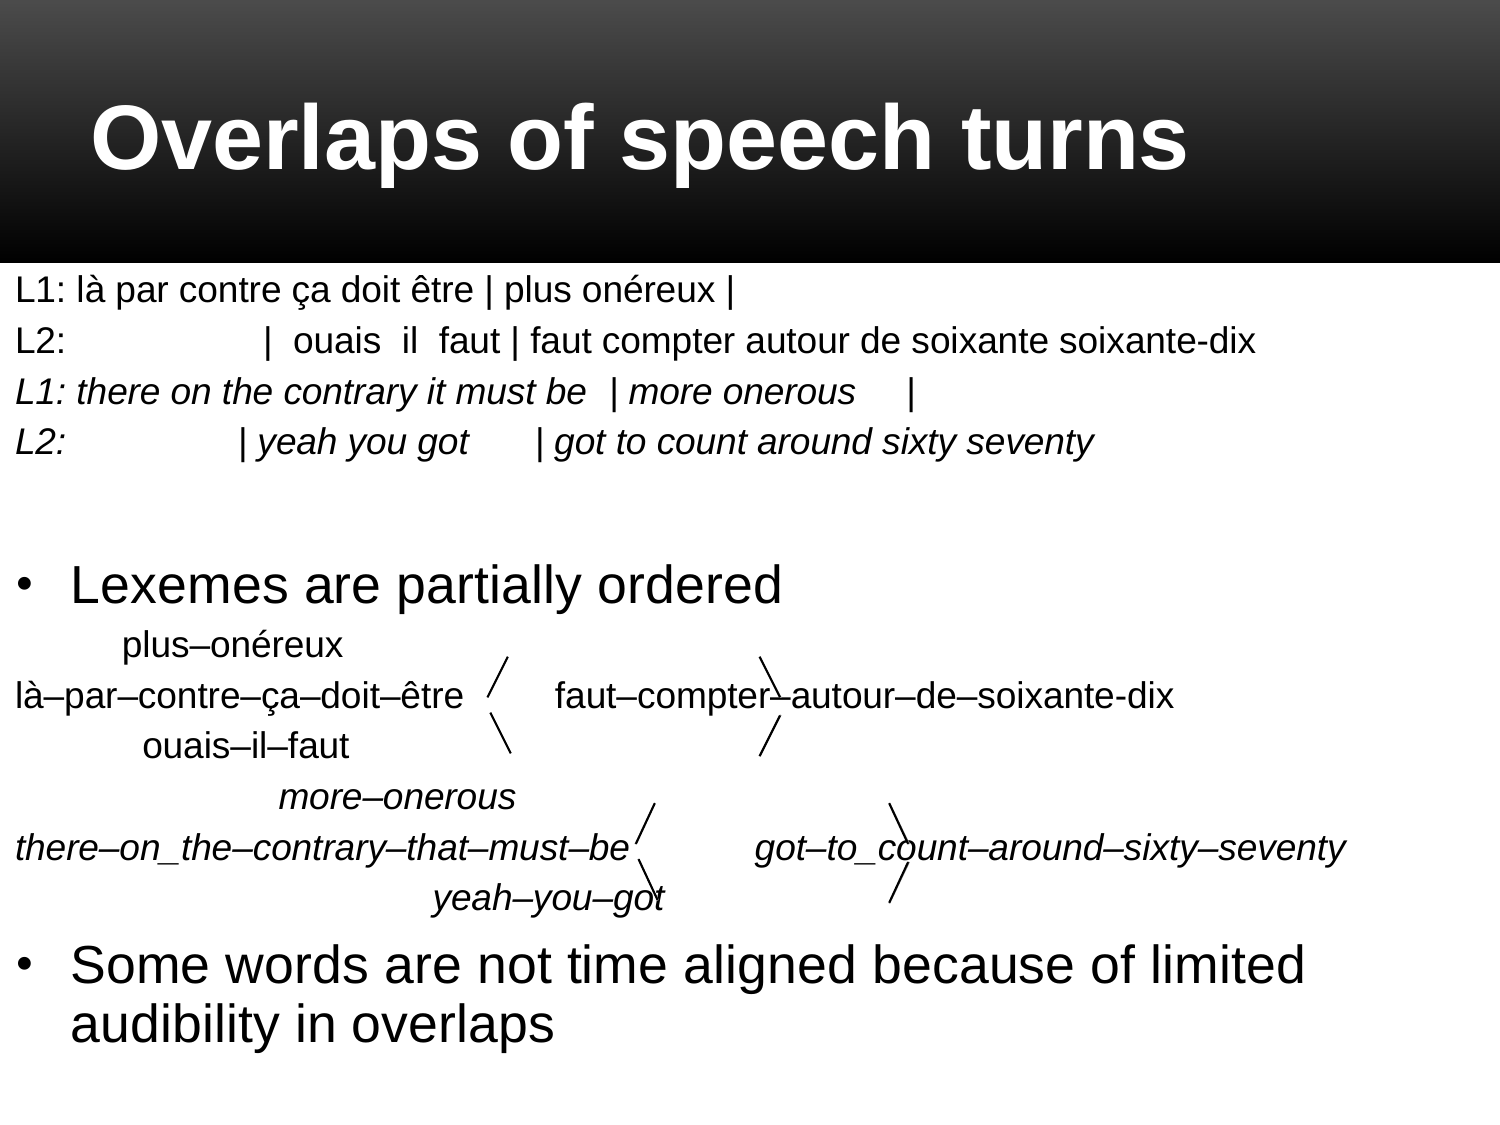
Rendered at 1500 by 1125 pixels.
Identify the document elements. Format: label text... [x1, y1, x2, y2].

list L1: là par contre ça doit être | plus onéreux | L2: | ouais il faut | faut compter autour de soixante soixante-dix L1: there on the contrary it must be | more onerous | L2: | yeah you got | got to count around sixty seventy Lexemes are partially ordered plus–onéreux là–par–contre–ça–doit–être faut–compter–autour–de–soixante-dix ouais–il–faut more–onerous there–on_the–contrary–that–must–be got–to_count–around–sixty–seventy yeah–you–got Some words are not time aligned because of limited audibility in overlaps [0, 262, 1500, 1072]
title Overlaps of speech turns [75, 45, 1426, 233]
